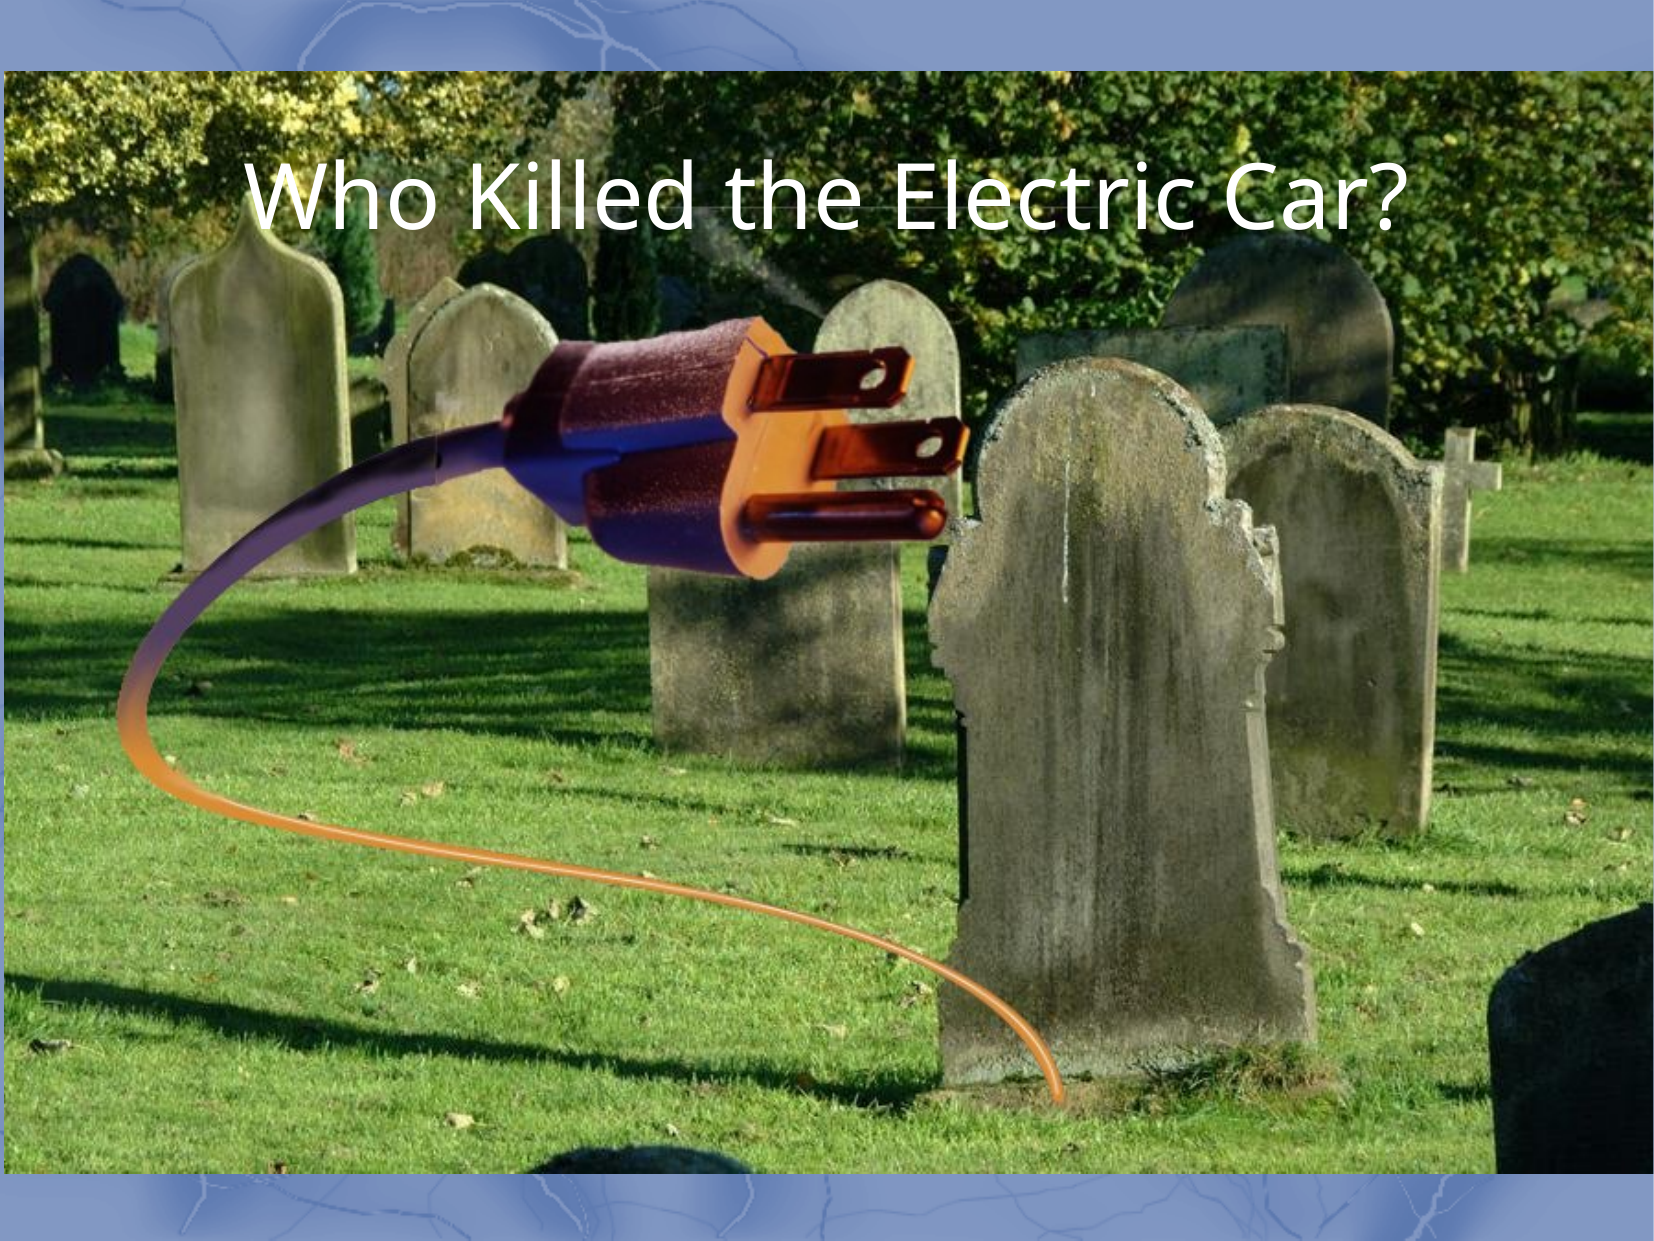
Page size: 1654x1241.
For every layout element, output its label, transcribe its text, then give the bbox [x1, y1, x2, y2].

title Who Killed the Electric Car? [118, 90, 1536, 298]
picture [0, 0, 1654, 1241]
